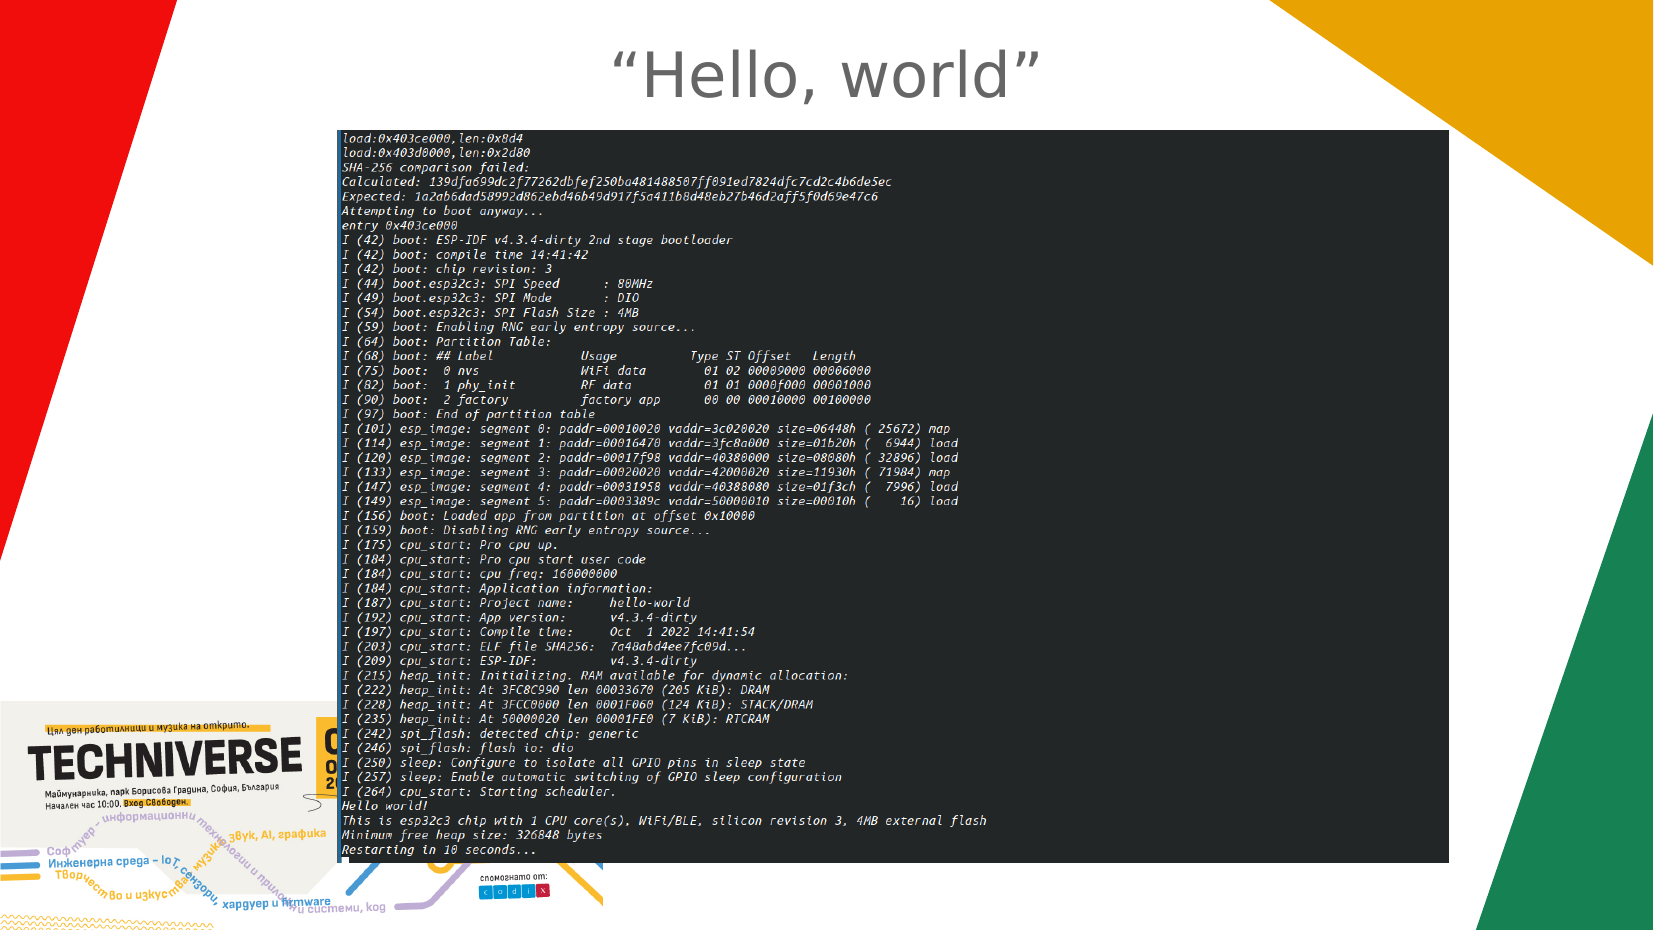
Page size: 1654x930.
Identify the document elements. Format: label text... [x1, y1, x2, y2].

picture [0, 130, 1449, 930]
title “Hello, world” [118, 2, 1535, 151]
